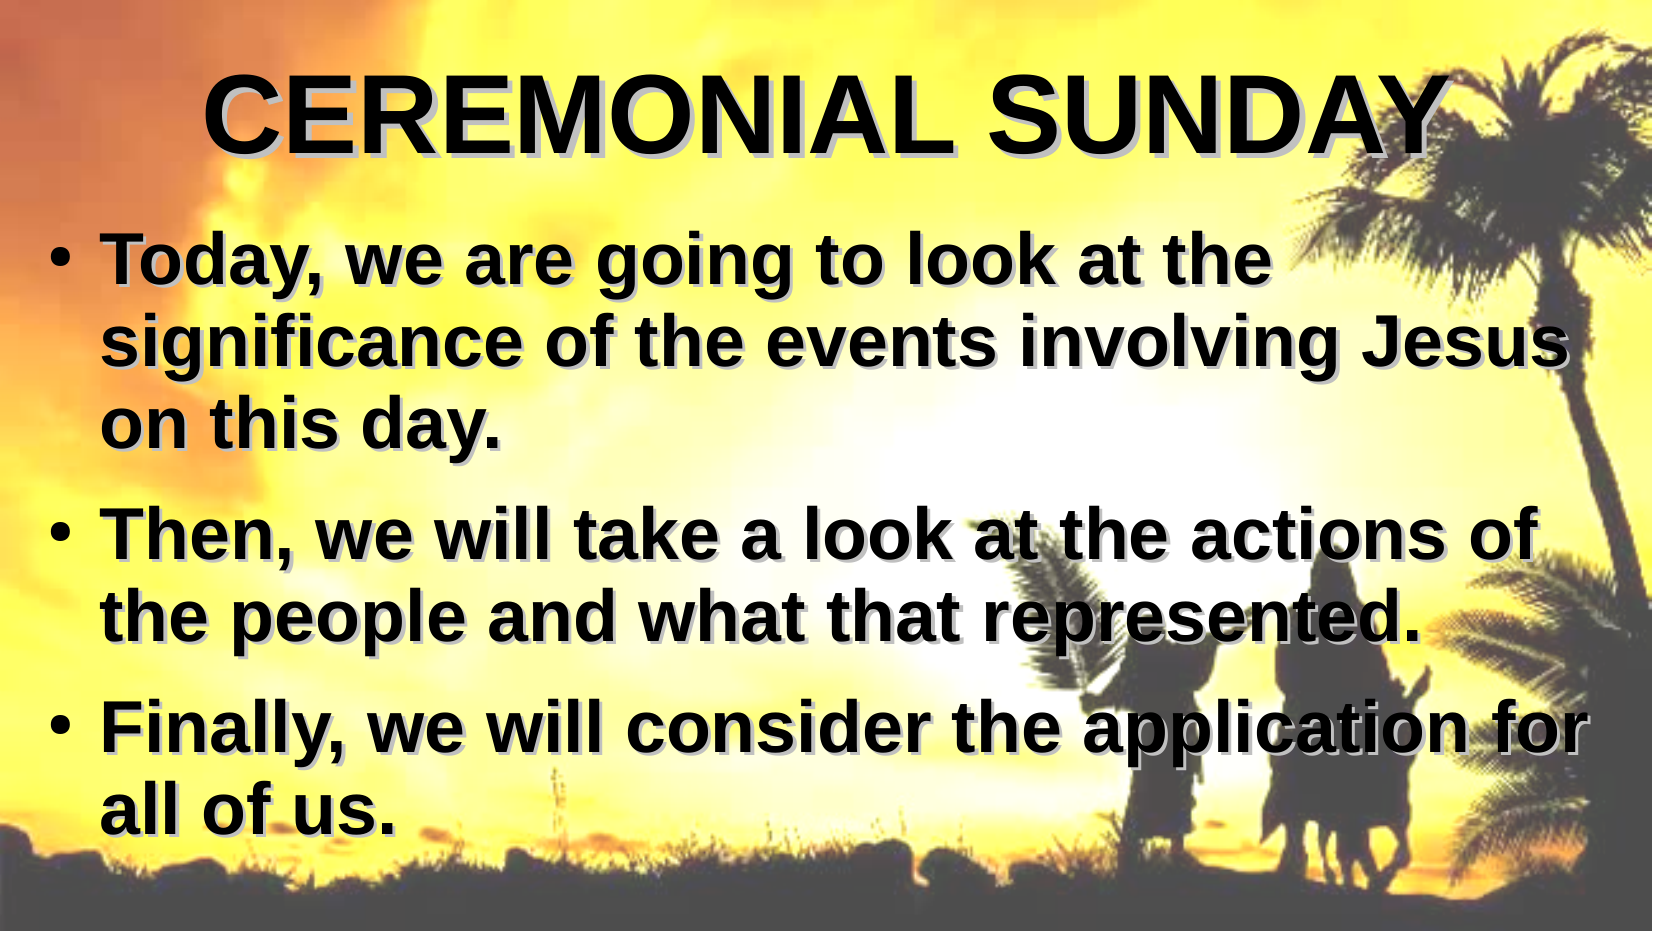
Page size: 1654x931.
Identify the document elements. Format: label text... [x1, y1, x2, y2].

list Today, we are going to look at the significance of the events involving Jesus on this day. Then, we will take a look at the actions of the people and what that represented. Finally, we will consider the application for all of us. [30, 217, 1636, 856]
picture [0, 0, 1652, 931]
title CEREMONIAL SUNDAY [82, 37, 1571, 193]
